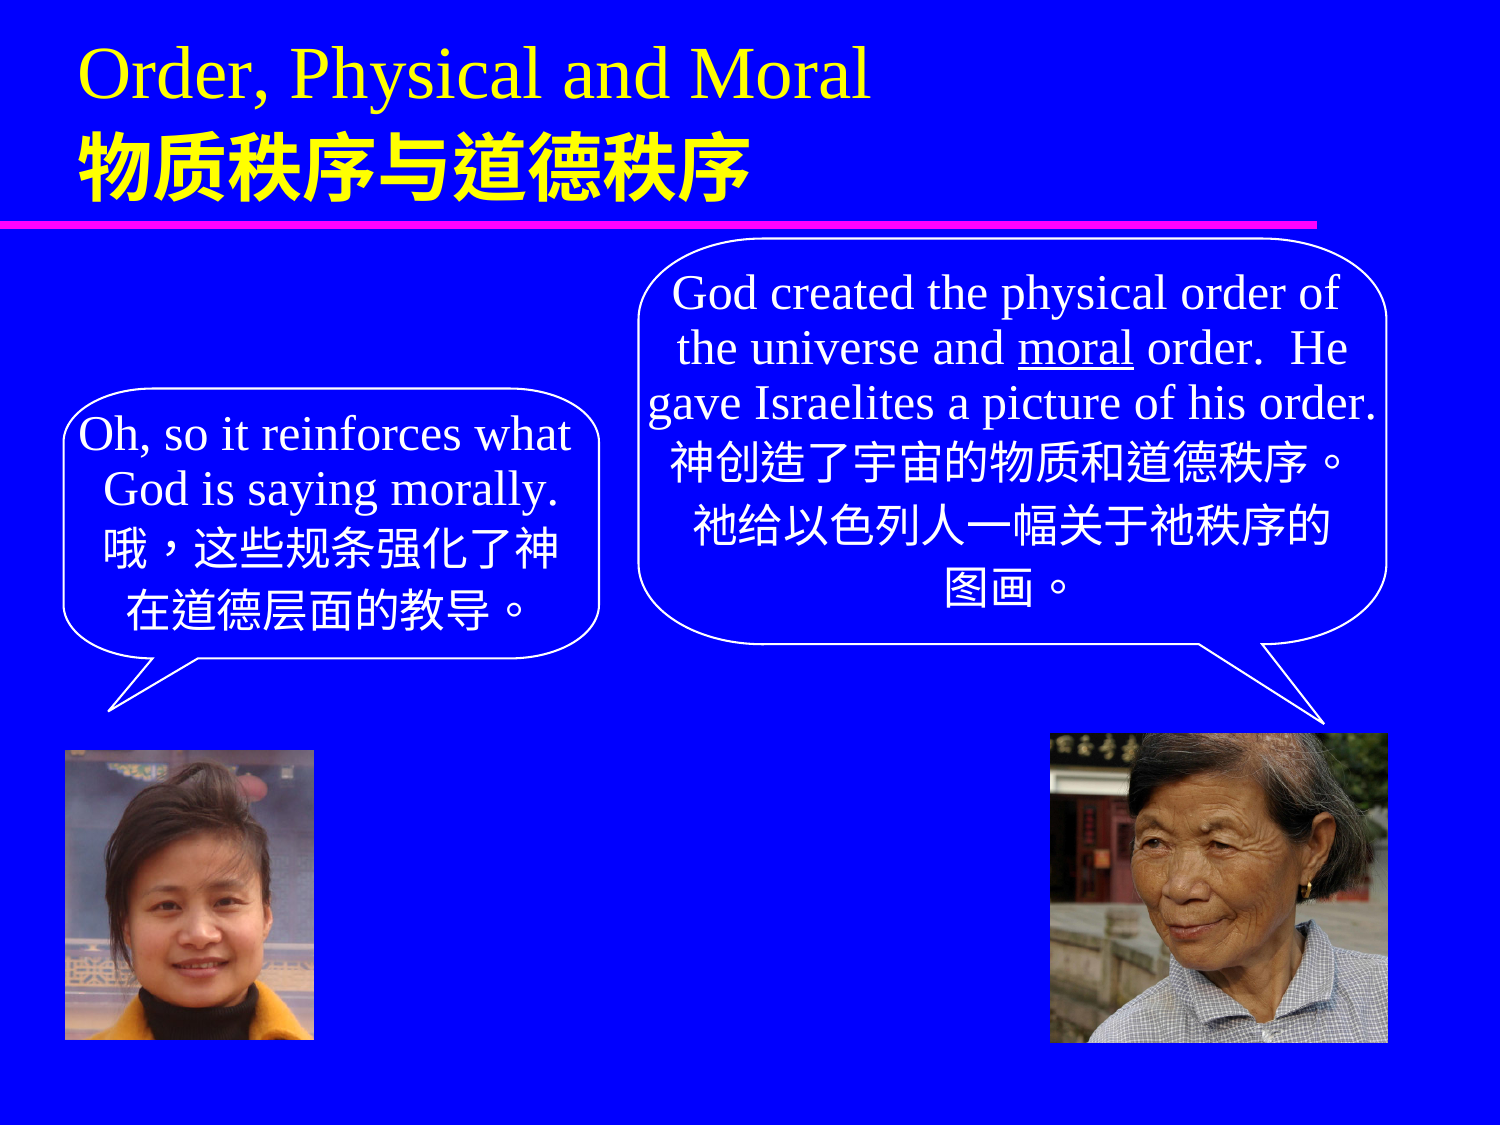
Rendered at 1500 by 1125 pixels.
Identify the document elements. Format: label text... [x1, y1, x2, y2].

text_box God created the physical order of the universe and moral order. He gave Israelites a picture of his order. 神创造了宇宙的物质和道德秩序。 祂给以色列人一幅关于祂秩序的 图画。 [638, 238, 1387, 725]
picture [1050, 733, 1388, 1043]
title Order, Physical and Moral 物质秩序与道德秩序 [62, 39, 1363, 225]
picture [65, 750, 314, 1041]
text_box Oh, so it reinforces what God is saying morally. 哦，这些规条强化了神 在道德层面的教导。 [63, 388, 599, 712]
